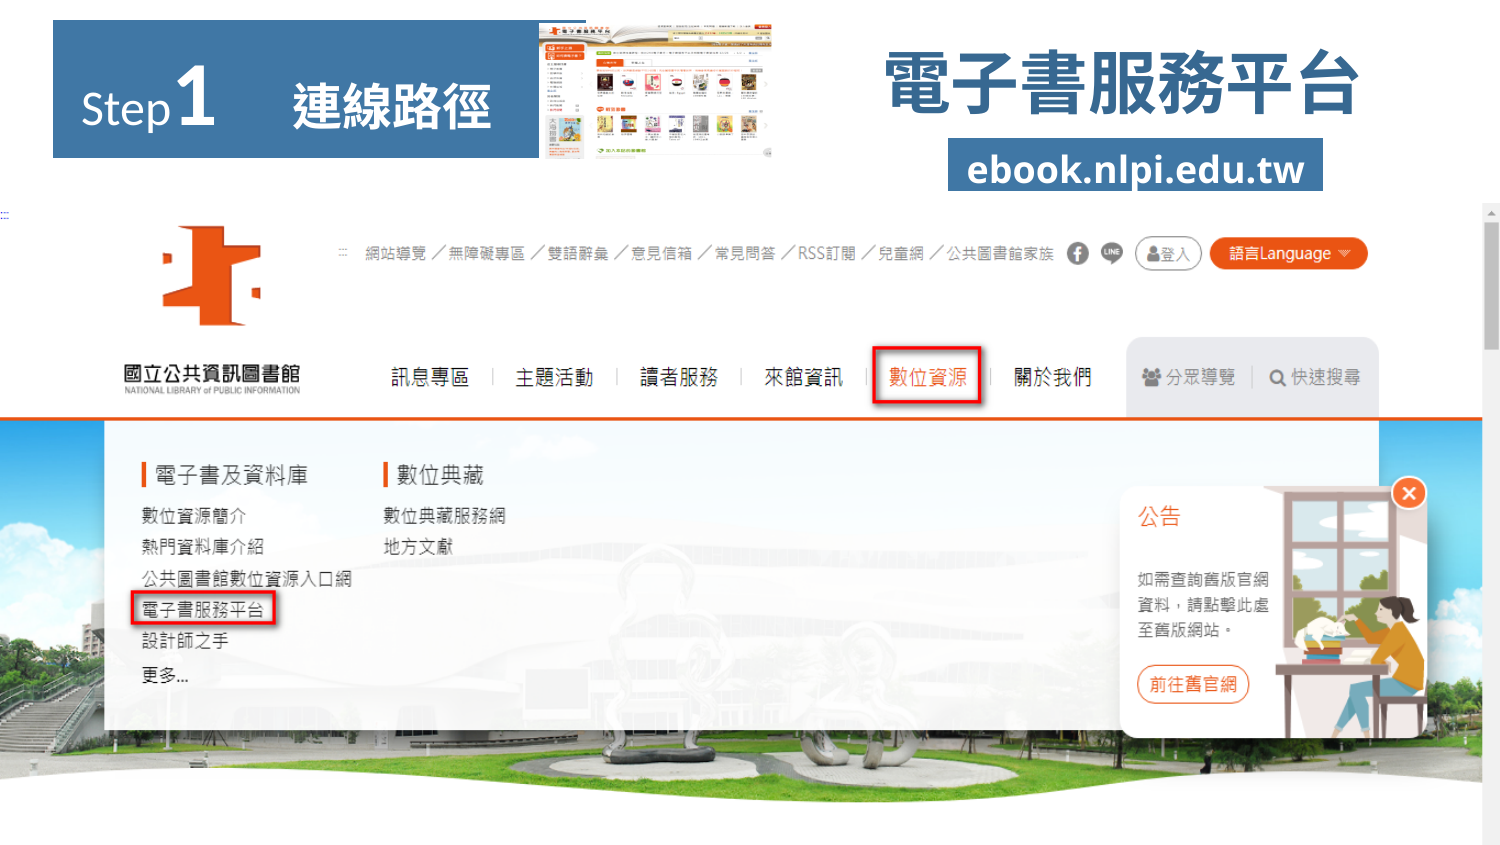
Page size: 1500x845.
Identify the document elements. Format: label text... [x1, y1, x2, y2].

text_box ebook.nlpi.edu.tw [948, 138, 1323, 191]
picture [539, 23, 772, 159]
picture [0, 203, 1500, 844]
text_box Step1 連線路徑 [53, 20, 586, 158]
text_box 電子書服務平台 [867, 32, 1379, 130]
